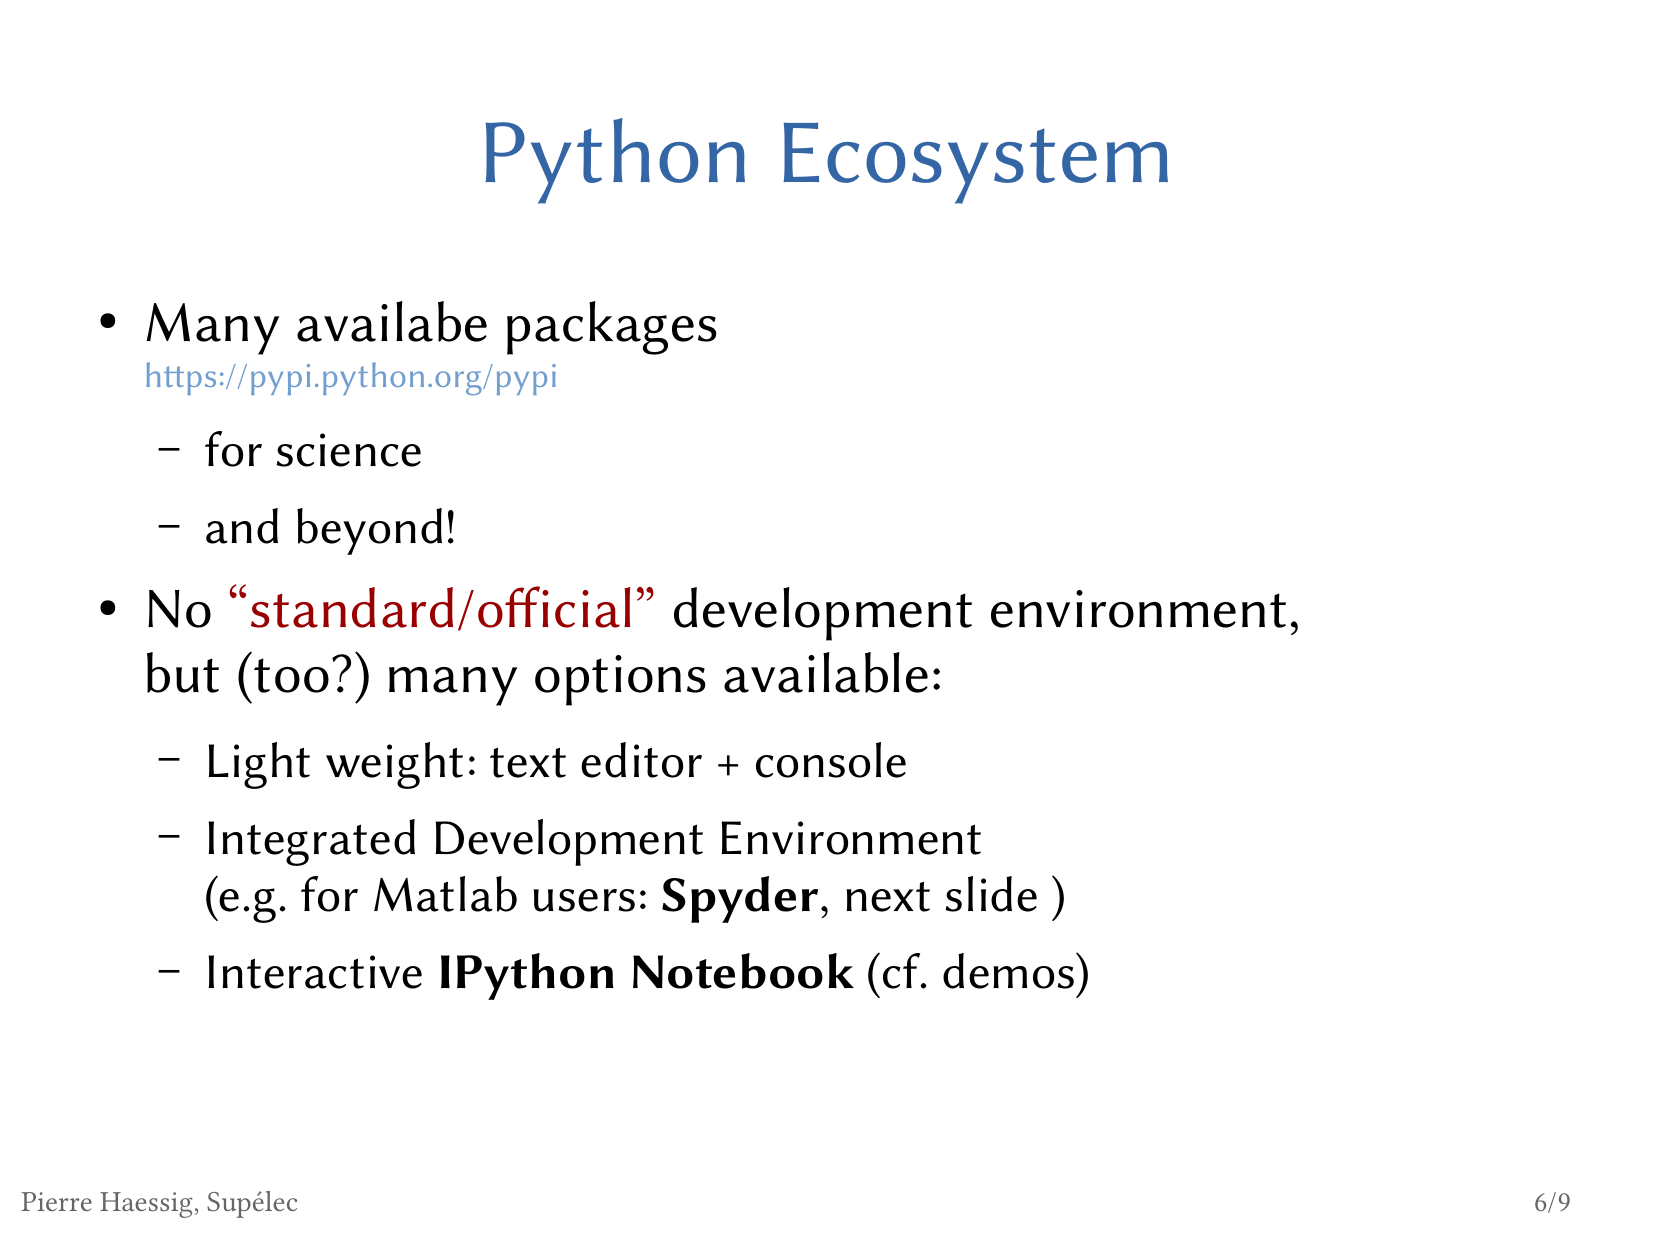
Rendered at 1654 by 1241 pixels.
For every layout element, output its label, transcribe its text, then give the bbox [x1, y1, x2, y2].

title Python Ecosystem [82, 49, 1571, 257]
list Many availabe packages https://pypi.python.org/pypi for science and beyond! No “standard/official” development environment, but (too?) many options available: Light weight: text editor + console Integrated Development Environment (e.g. for Matlab users: Spyder, next slide ) Interactive IPython Notebook (cf. demos) [82, 290, 1571, 1010]
